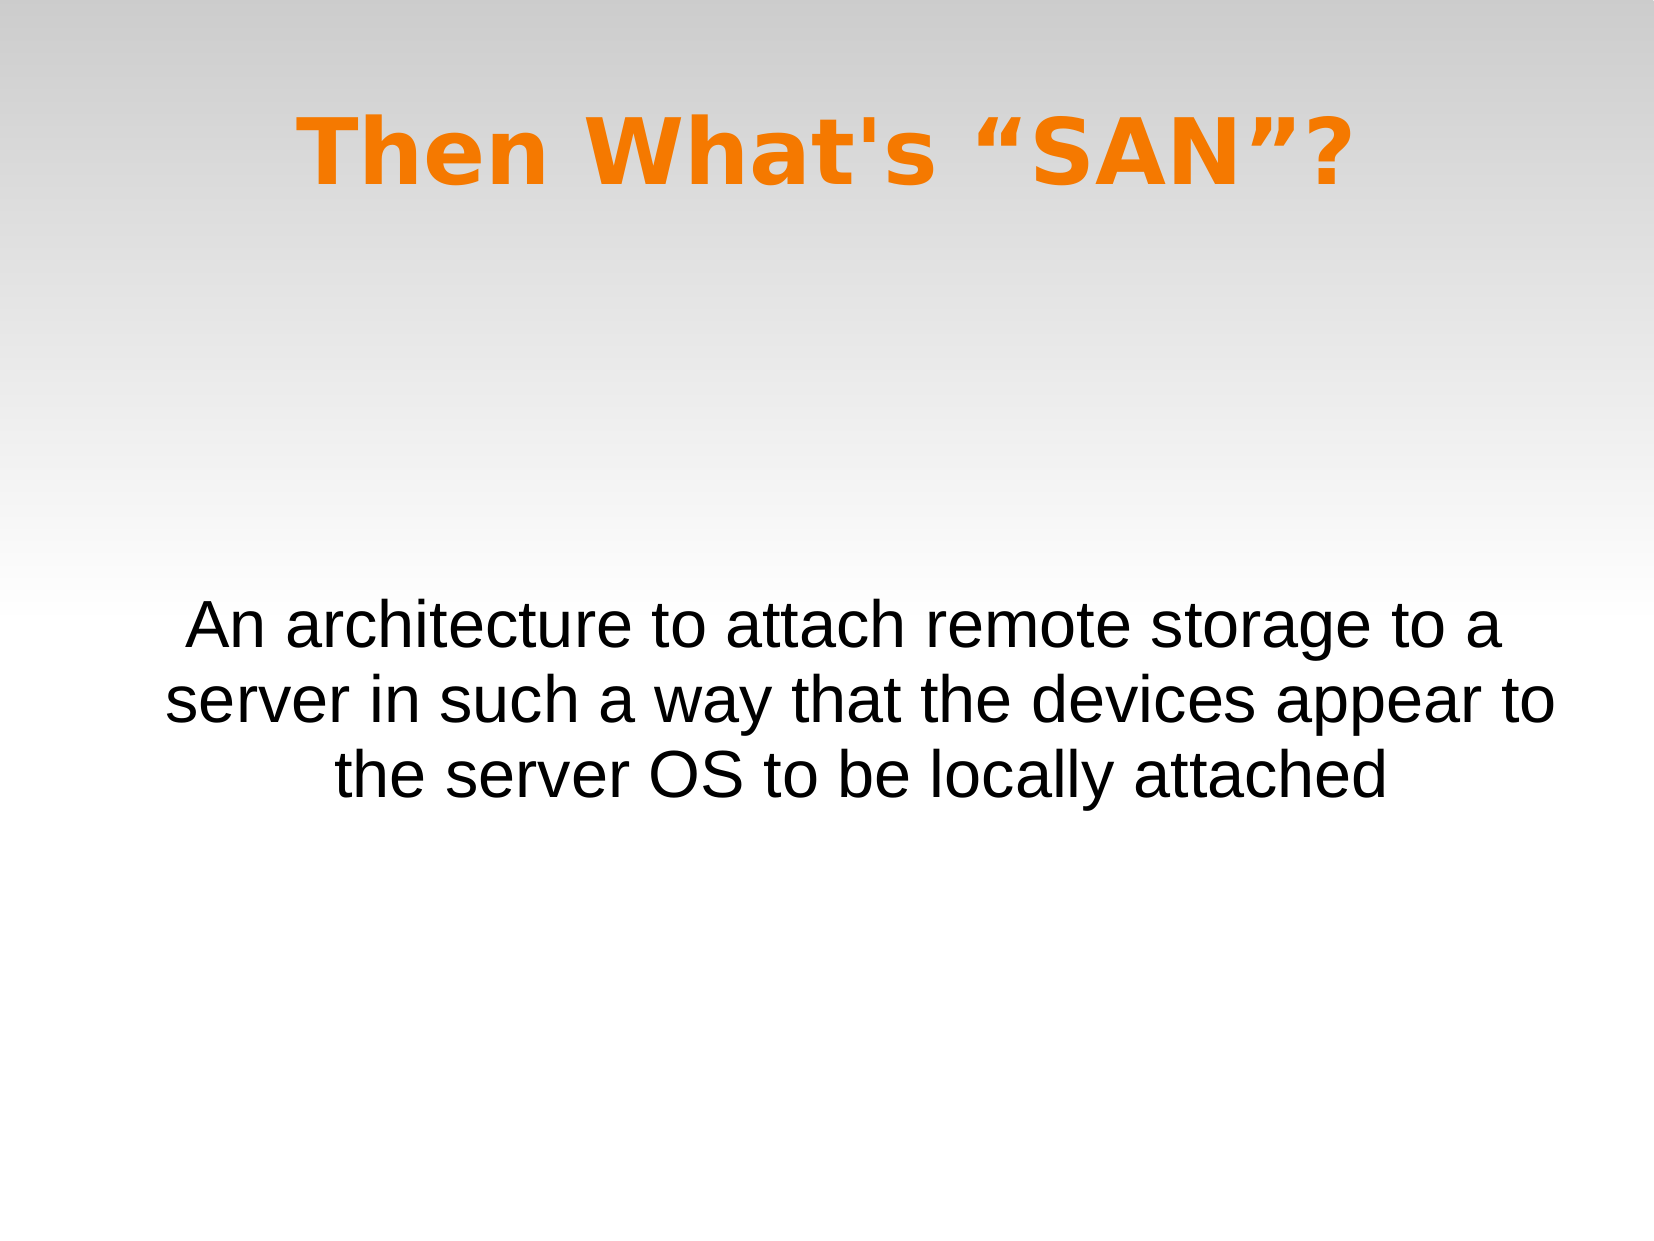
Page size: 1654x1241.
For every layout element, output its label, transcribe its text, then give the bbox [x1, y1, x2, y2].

title Then What's “SAN”? [82, 56, 1571, 250]
subtitle An architecture to attach remote storage to a server in such a way that the devices appear to the server OS to be locally attached [82, 297, 1571, 1102]
